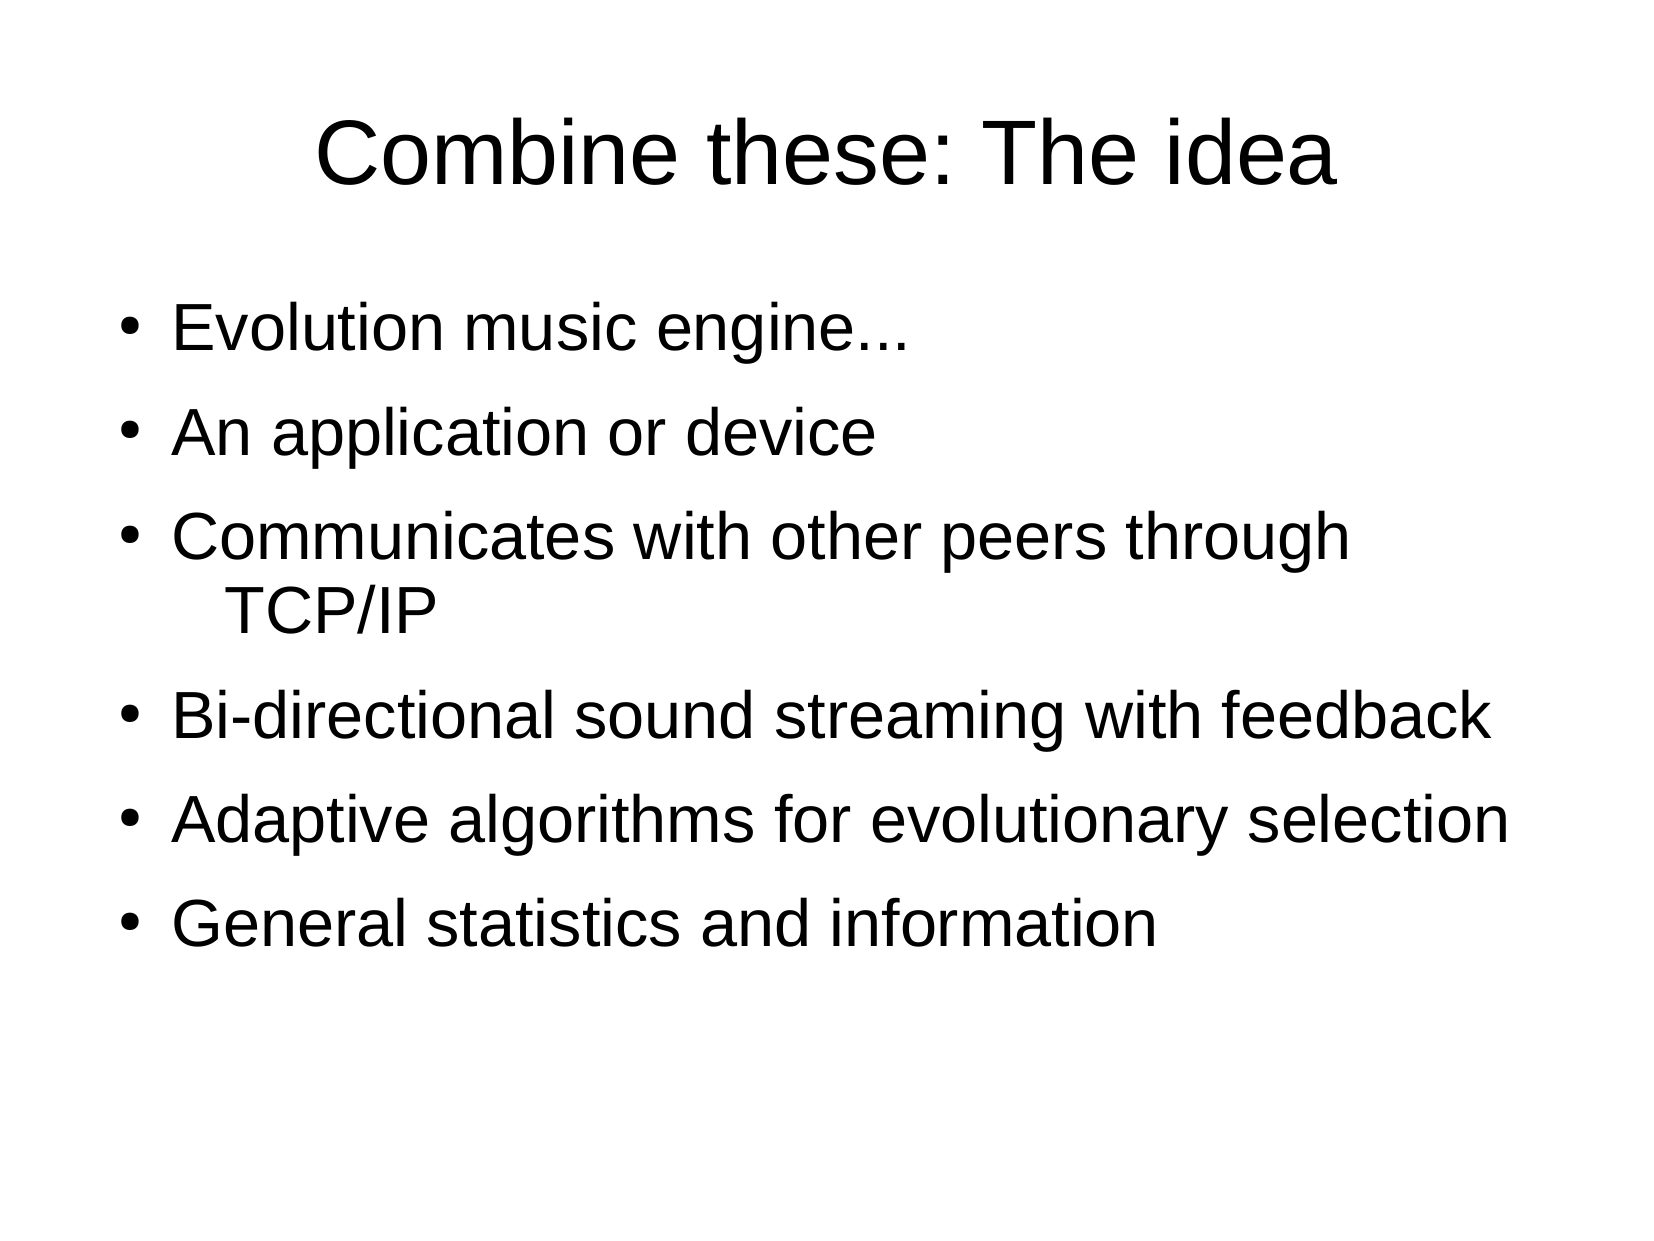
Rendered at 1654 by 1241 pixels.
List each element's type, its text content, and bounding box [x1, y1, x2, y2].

title Combine these: The idea [82, 49, 1571, 257]
list Evolution music engine... An application or device Communicates with other peers through TCP/IP Bi-directional sound streaming with feedback Adaptive algorithms for evolutionary selection General statistics and information [82, 290, 1571, 1109]
